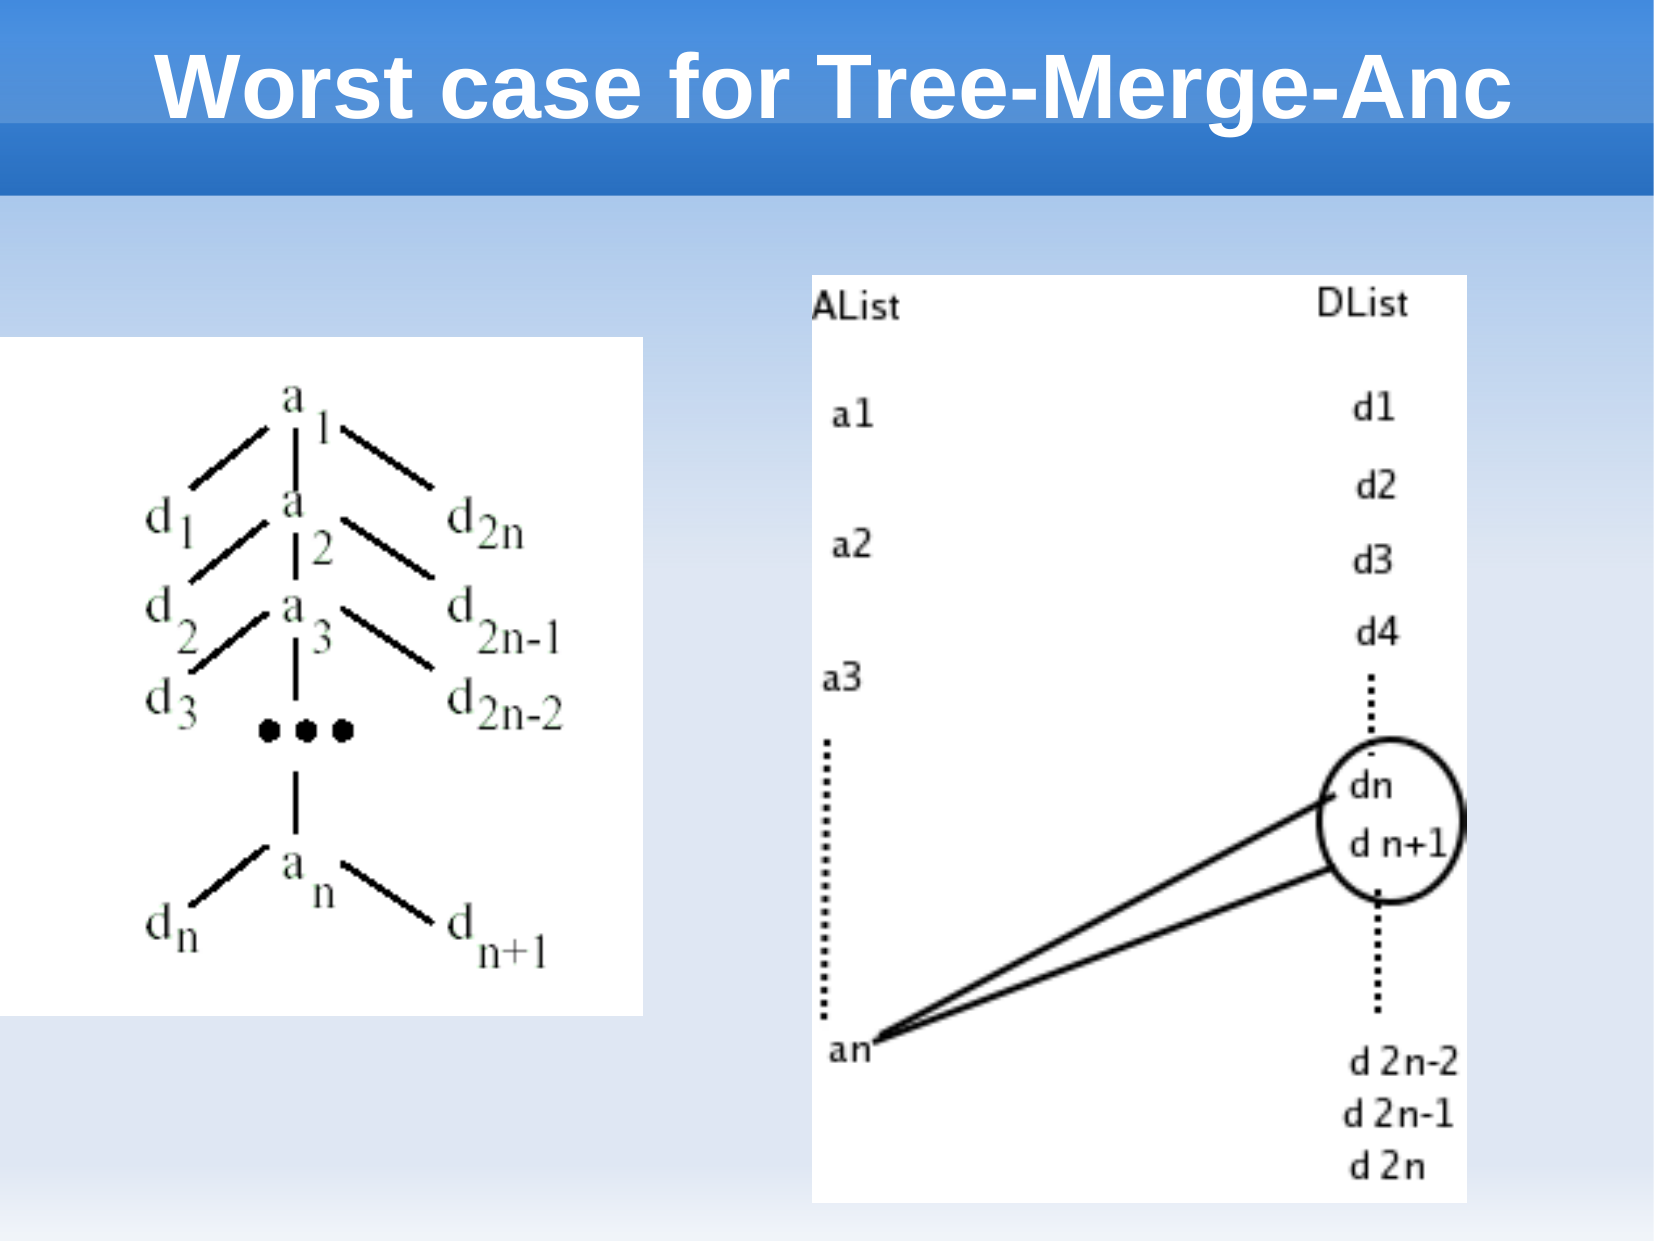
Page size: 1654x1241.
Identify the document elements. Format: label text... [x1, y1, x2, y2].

title Worst case for Tree-Merge-Anc [132, 0, 1538, 226]
picture [0, 0, 1654, 1241]
